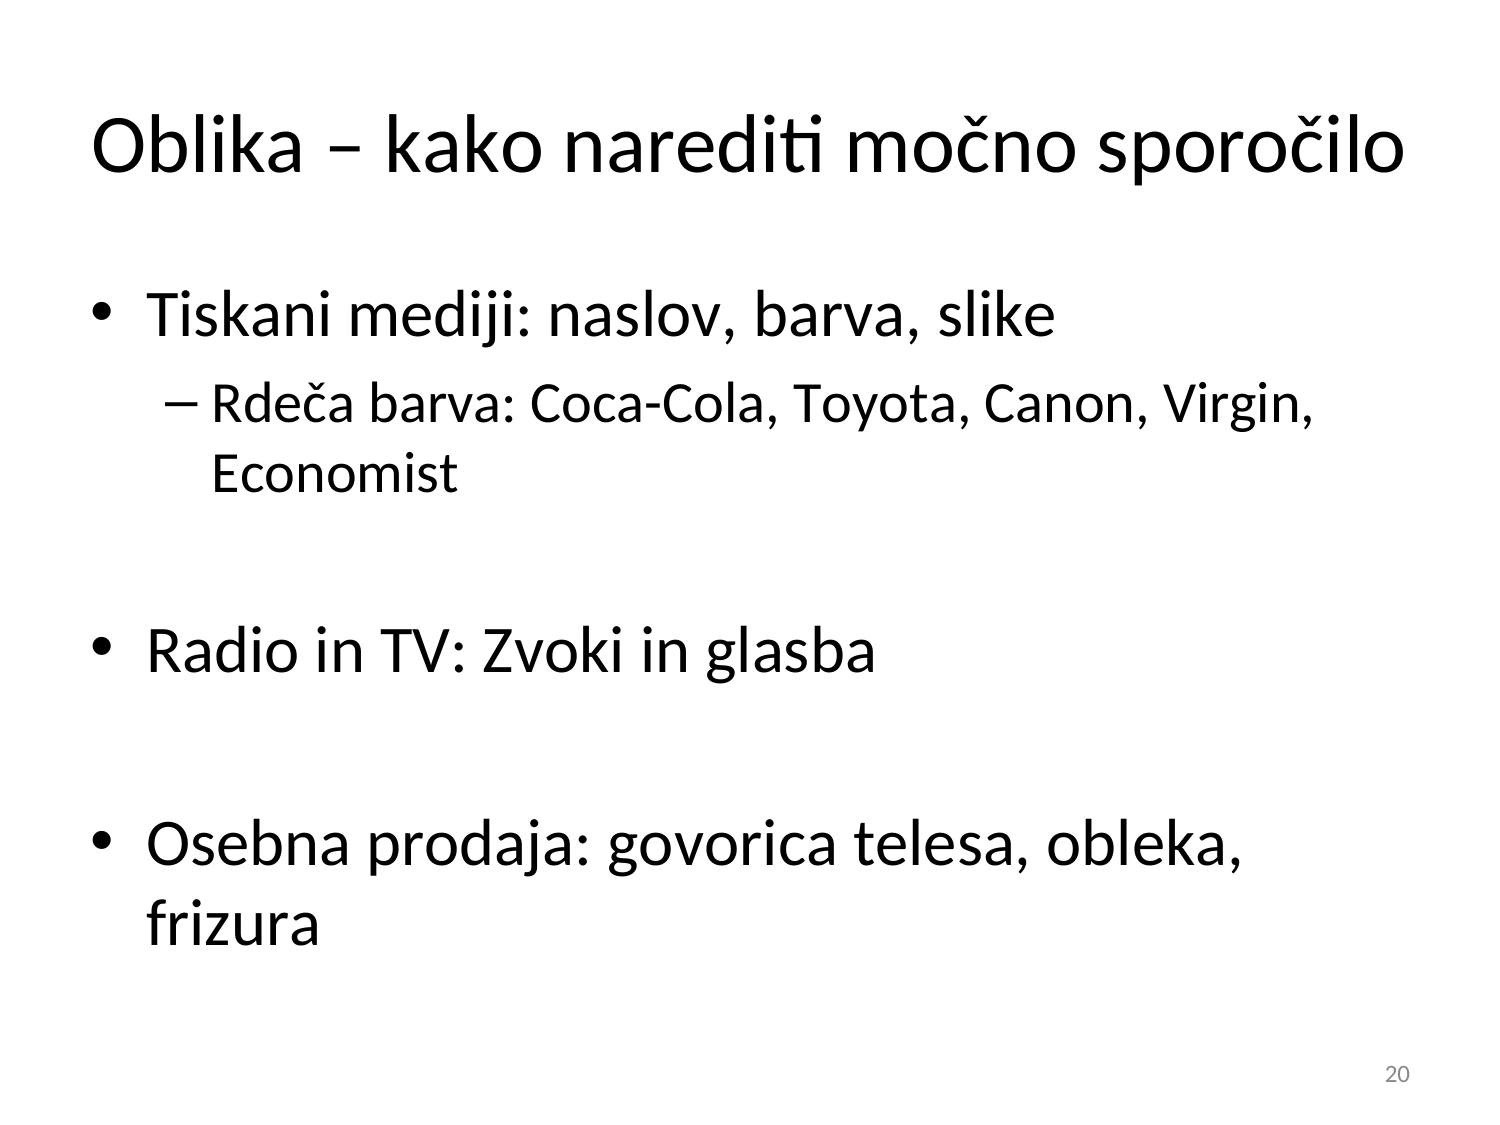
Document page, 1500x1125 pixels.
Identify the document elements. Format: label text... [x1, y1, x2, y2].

text_box <number> [1074, 1042, 1426, 1103]
list Tiskani mediji: naslov, barva, slike Rdeča barva: Coca-Cola, Toyota, Canon, Virgin, Economist Radio in TV: Zvoki in glasba Osebna prodaja: govorica telesa, obleka, frizura [75, 262, 1426, 1006]
title Oblika – kako narediti močno sporočilo [75, 31, 1426, 247]
